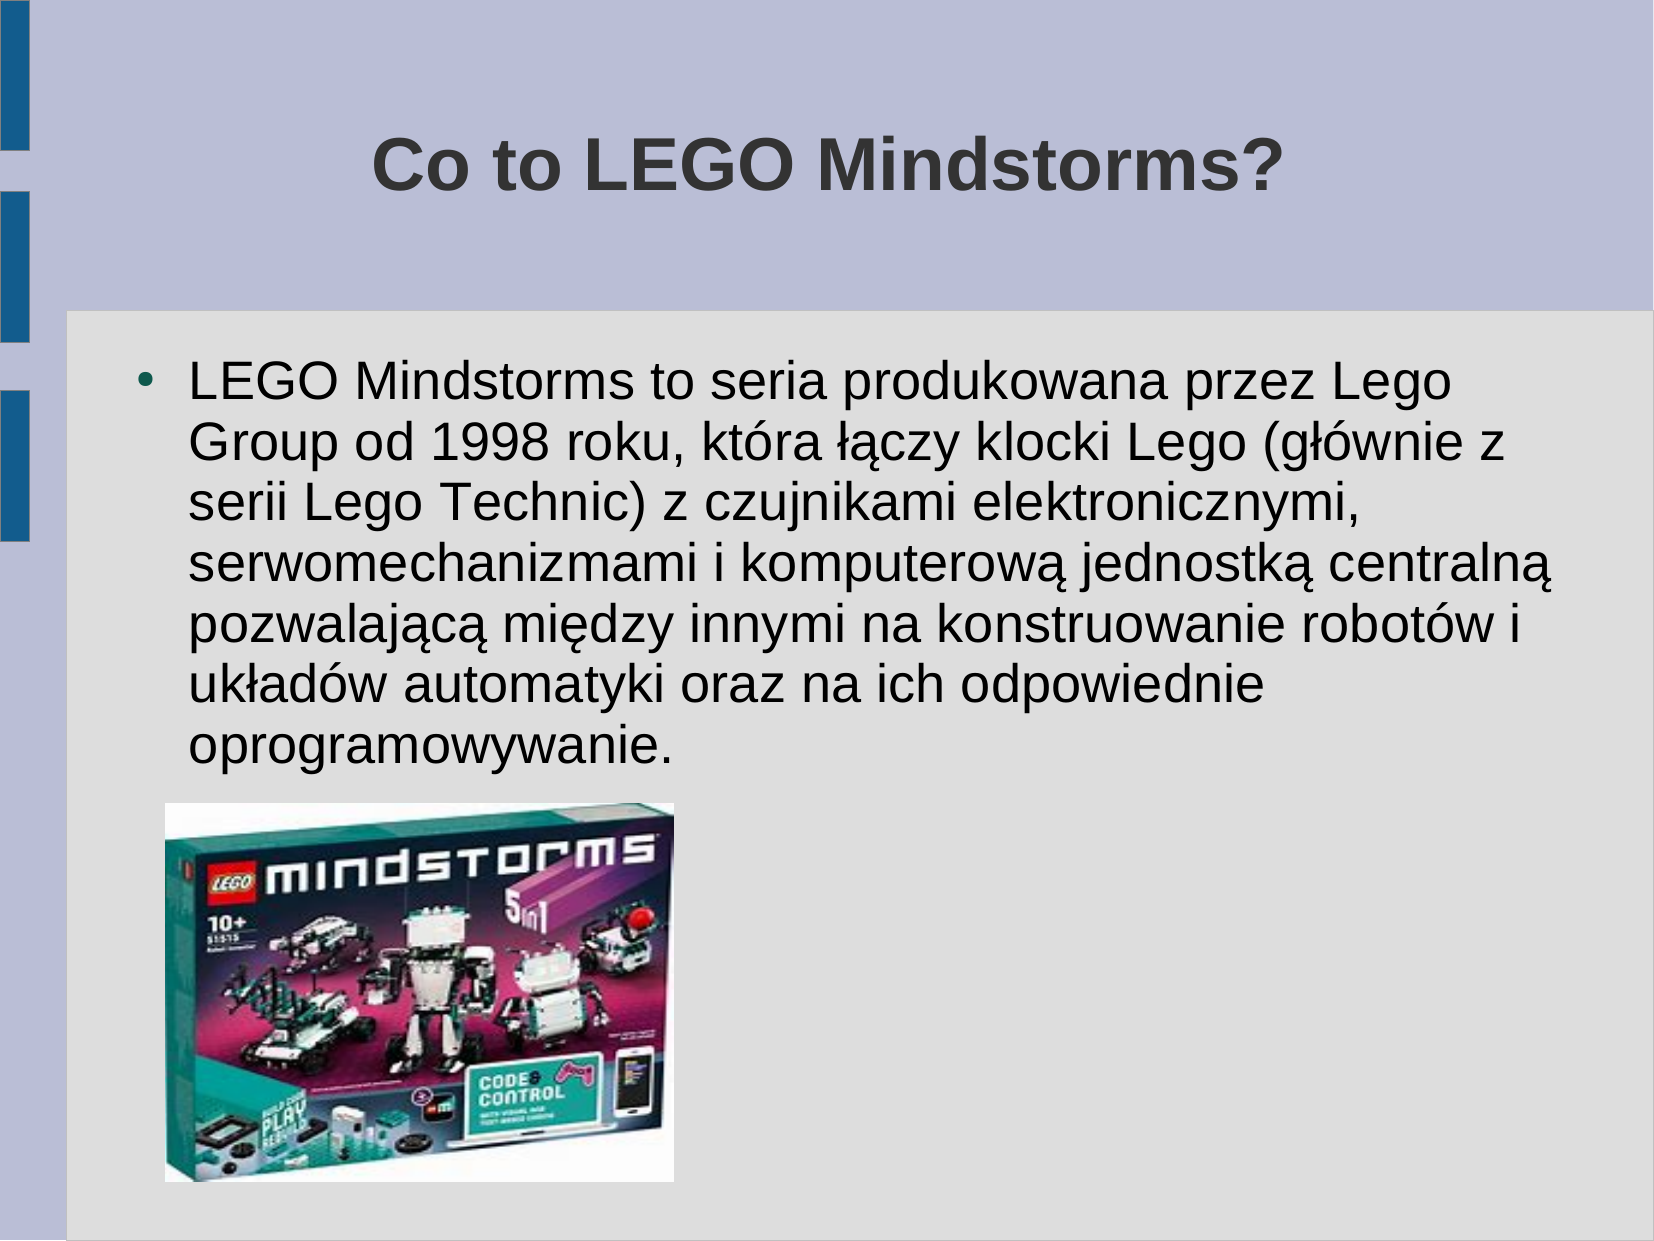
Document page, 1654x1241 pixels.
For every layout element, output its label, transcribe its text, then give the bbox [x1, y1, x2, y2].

title Co to LEGO Mindstorms? [123, 61, 1536, 269]
picture [165, 803, 674, 1182]
list LEGO Mindstorms to seria produkowana przez Lego Group od 1998 roku, która łączy klocki Lego (głównie z serii Lego Technic) z czujnikami elektronicznymi, serwomechanizmami i komputerową jednostką centralną pozwalającą między innymi na konstruowanie robotów i układów automatyki oraz na ich odpowiednie oprogramowywanie. [118, 350, 1607, 1170]
